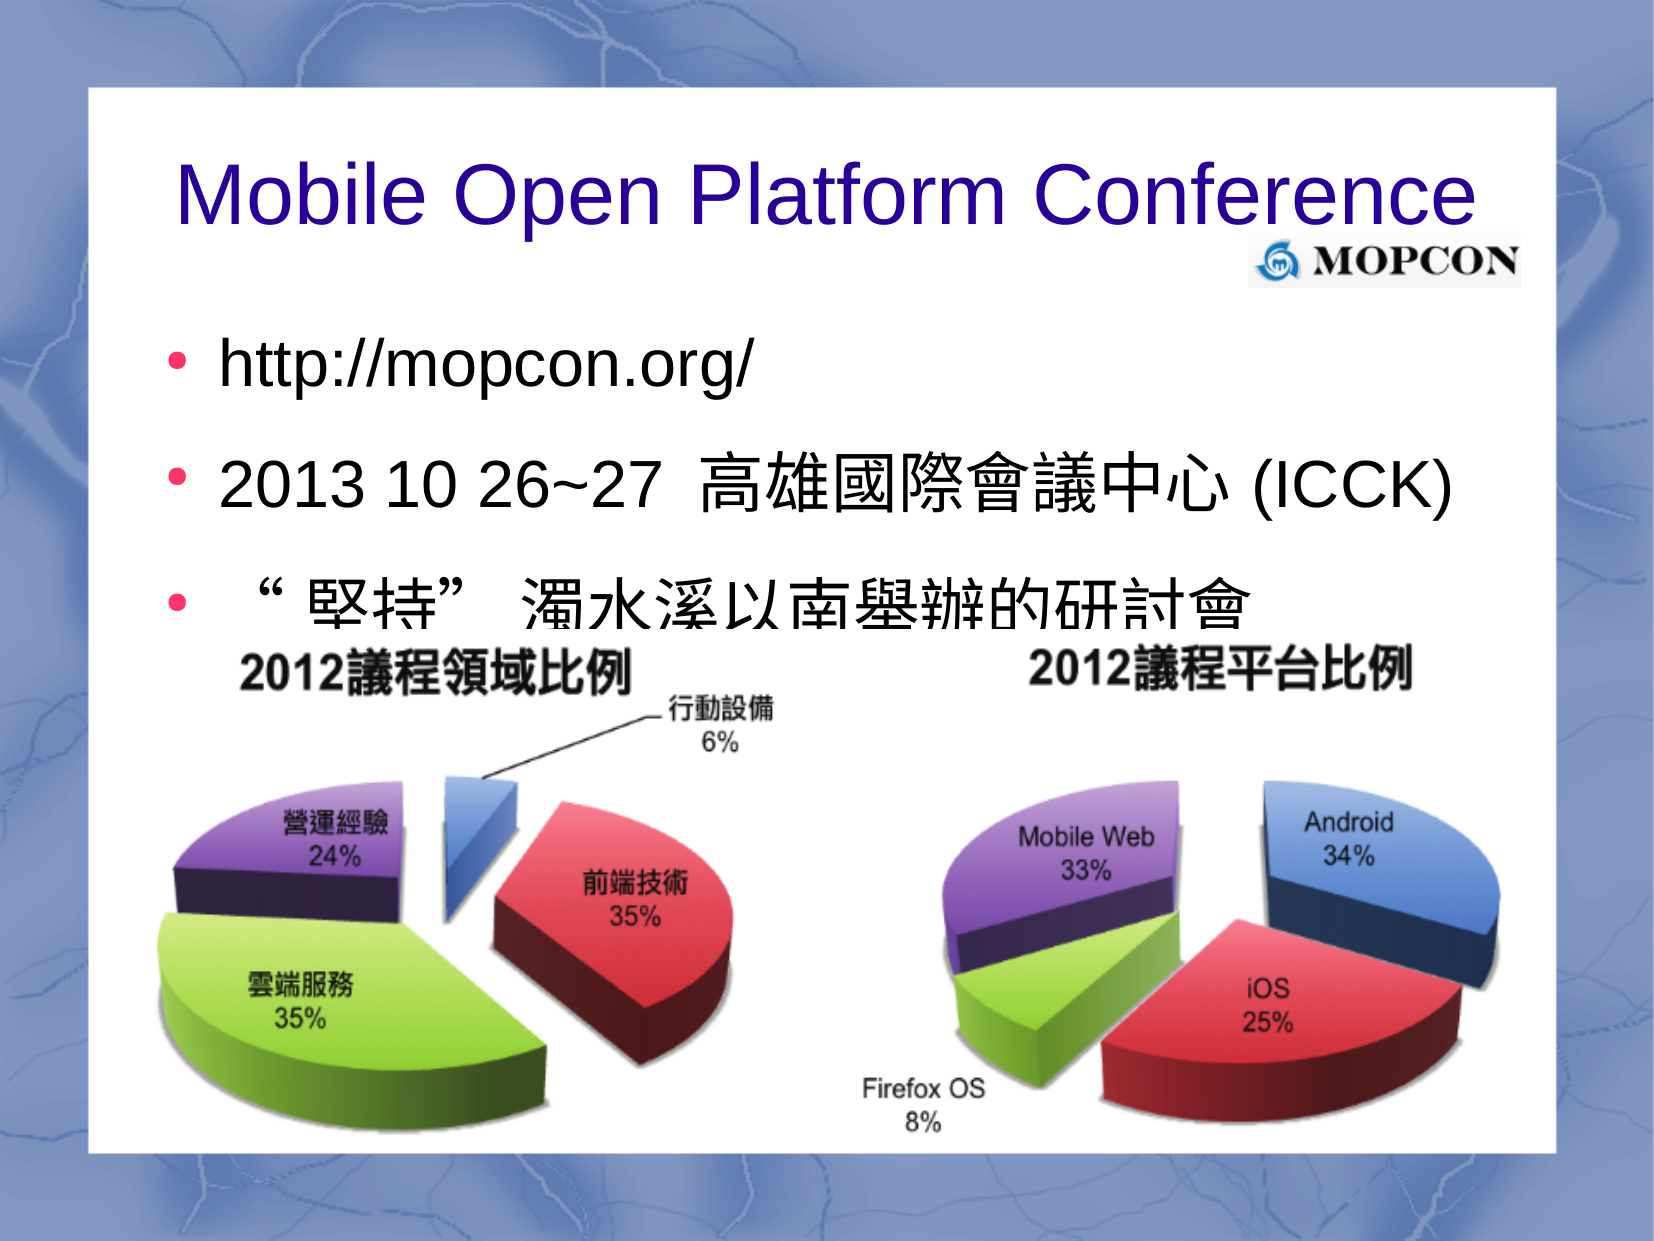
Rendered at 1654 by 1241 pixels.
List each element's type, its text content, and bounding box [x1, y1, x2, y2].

title Mobile Open Platform Conference [118, 90, 1536, 298]
picture [0, 0, 1654, 1241]
list http://mopcon.org/ 2013 10 26~27 高雄國際會議中心(ICCK) “堅持” 濁水溪以南舉辦的研討會 [147, 325, 1506, 629]
